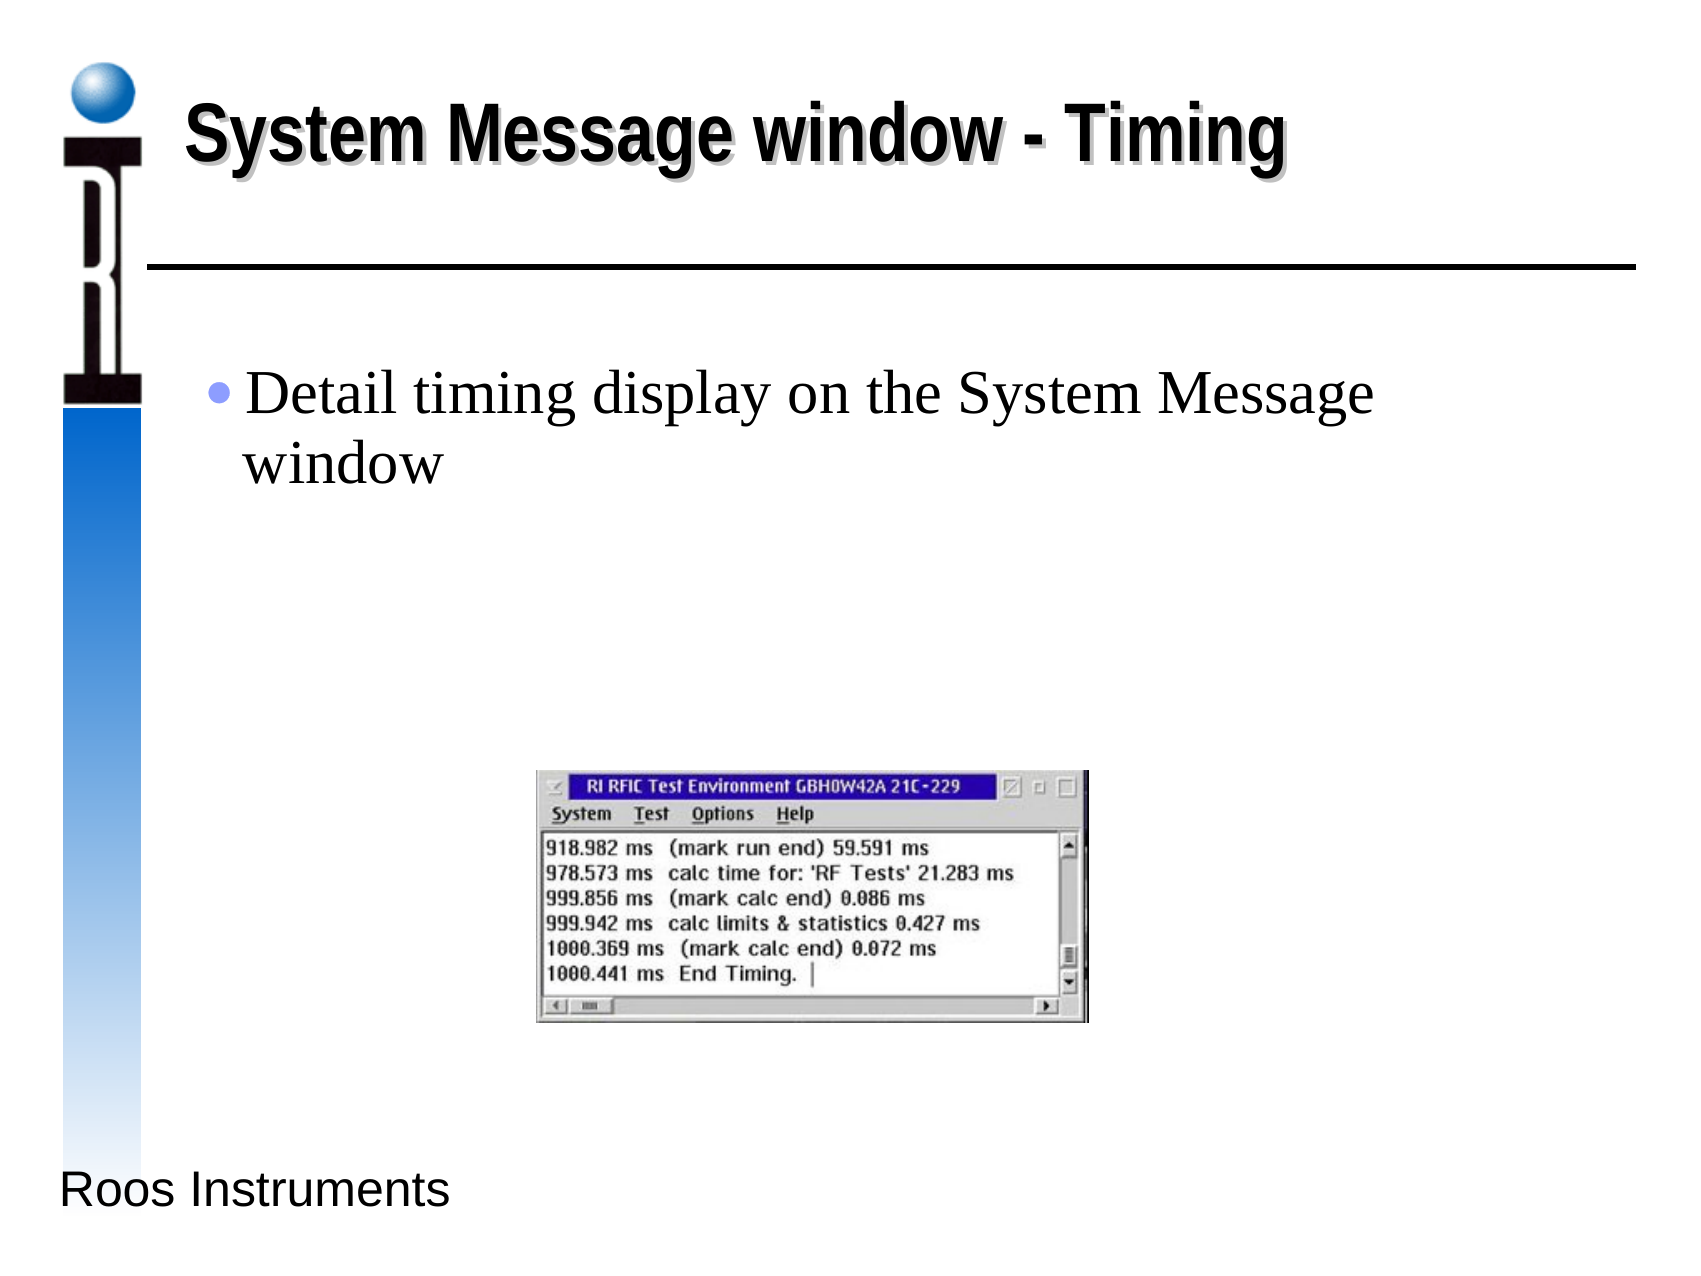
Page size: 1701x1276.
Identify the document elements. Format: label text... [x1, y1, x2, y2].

picture [536, 770, 1089, 1023]
text_box Detail timing display on the System Message window [192, 358, 1550, 499]
picture [59, 58, 147, 411]
text_box System Message window - Timing [184, 92, 1539, 268]
